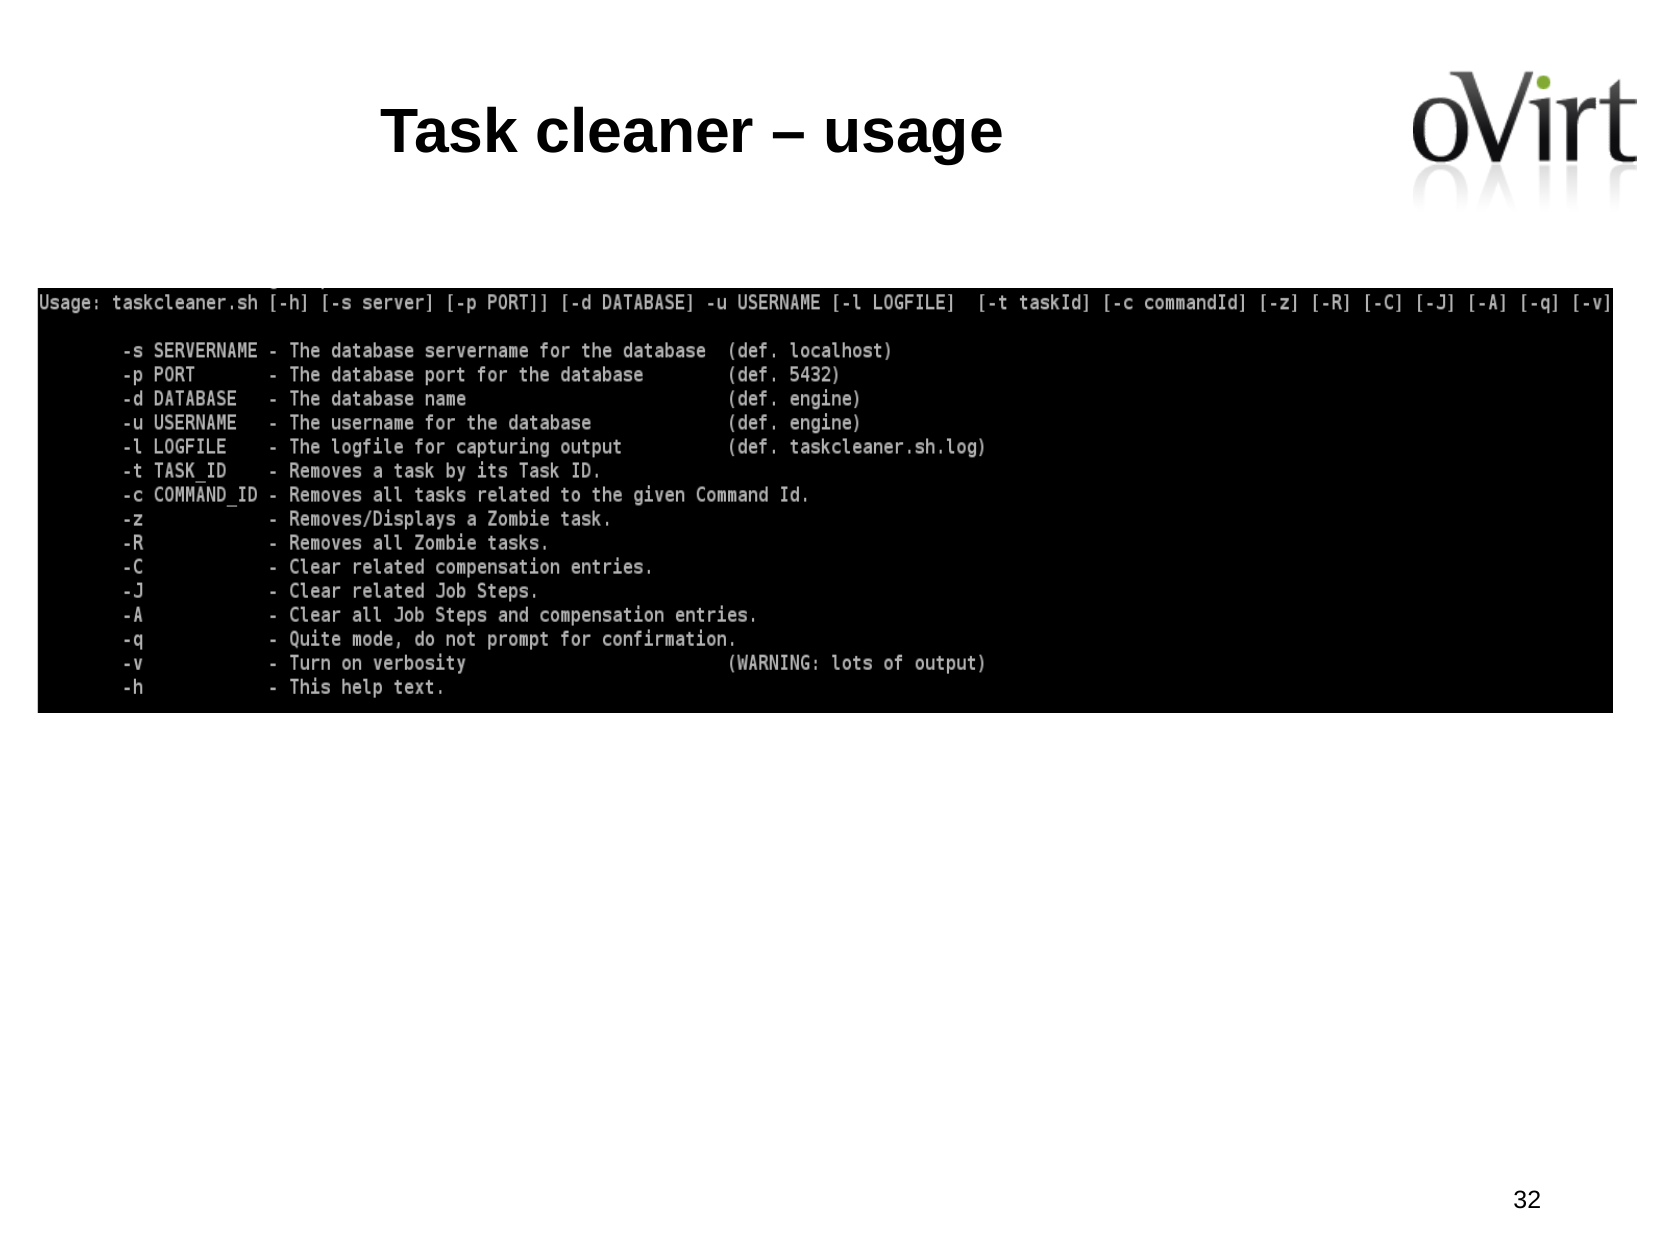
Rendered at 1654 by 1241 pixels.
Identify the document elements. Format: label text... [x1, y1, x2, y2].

picture [37, 288, 1613, 713]
picture [1413, 63, 1637, 212]
title Task cleaner – usage [82, 37, 1303, 226]
